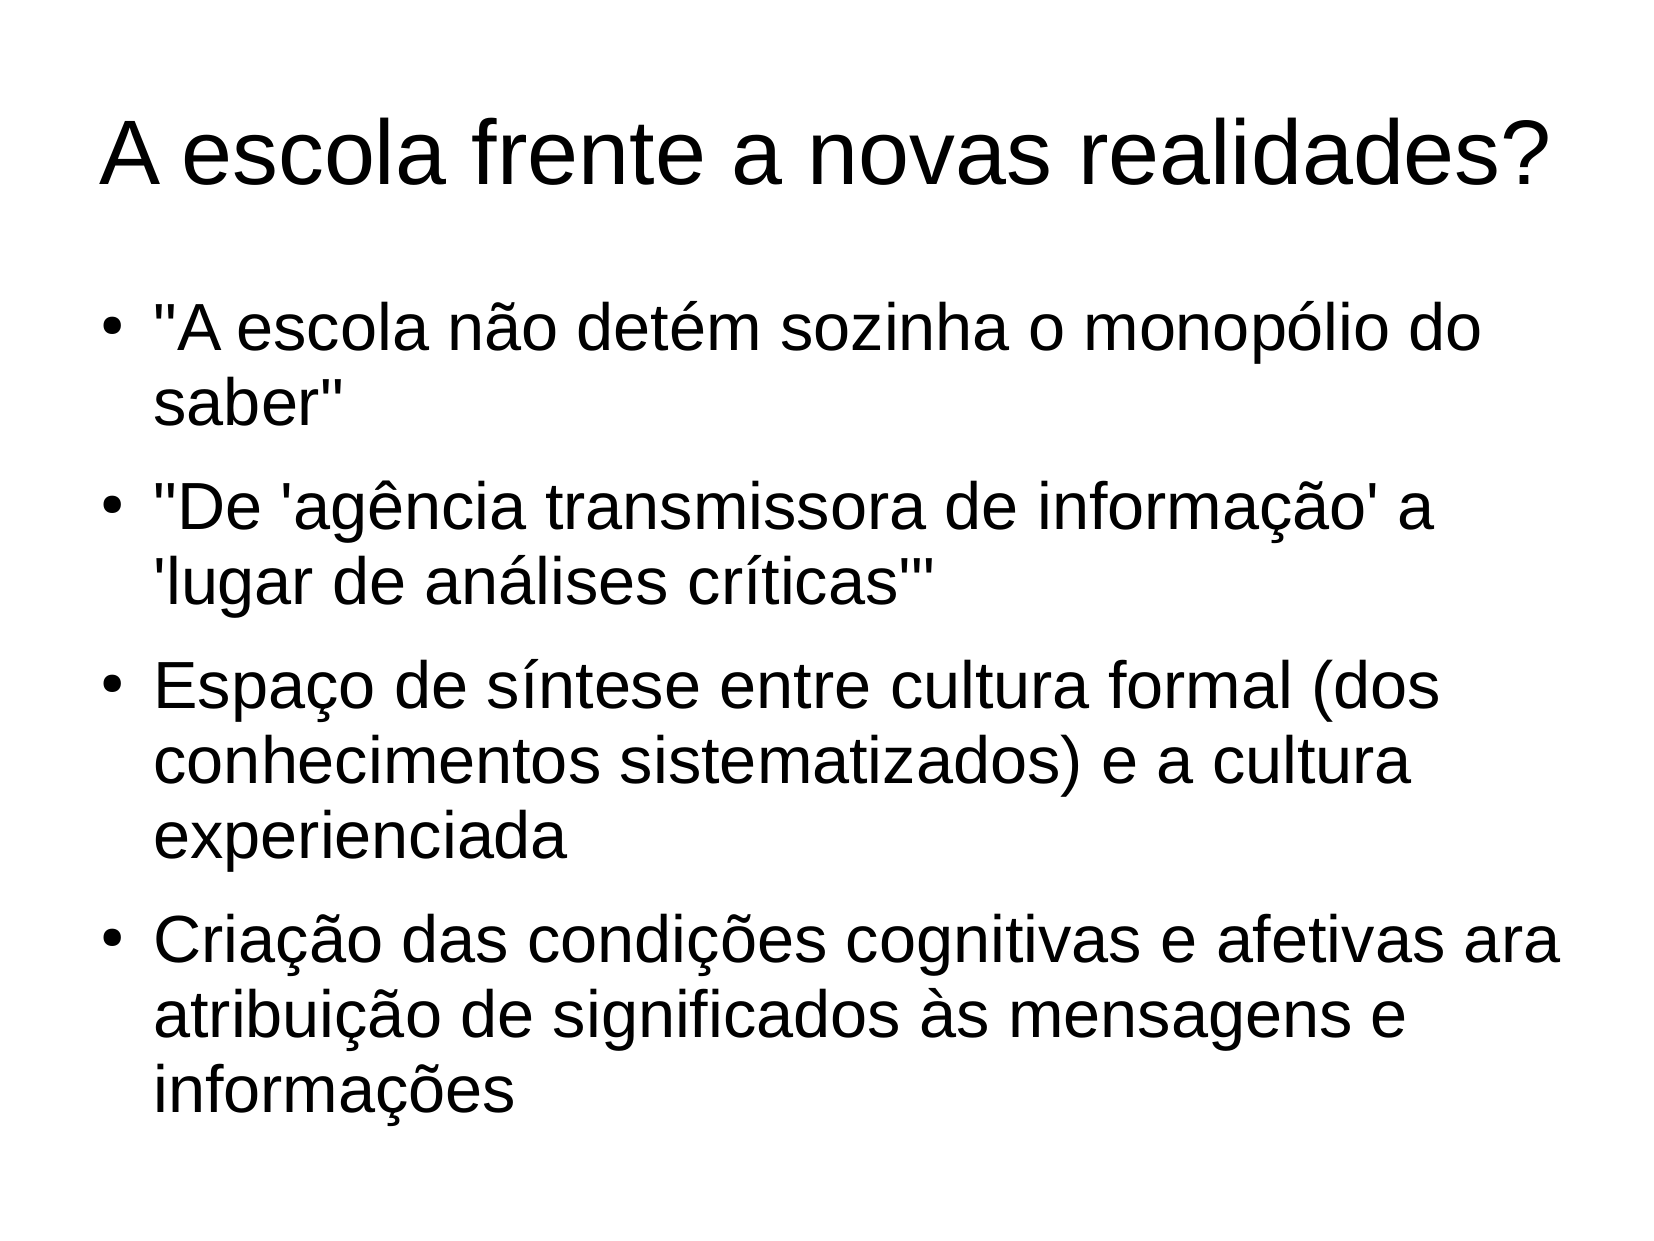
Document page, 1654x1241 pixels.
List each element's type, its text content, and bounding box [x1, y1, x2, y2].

title A escola frente a novas realidades? [82, 49, 1571, 257]
list "A escola não detém sozinha o monopólio do saber" "De 'agência transmissora de informação' a 'lugar de análises críticas'" Espaço de síntese entre cultura formal (dos conhecimentos sistematizados) e a cultura experienciada Criação das condições cognitivas e afetivas ara atribuição de significados às mensagens e informações [82, 290, 1571, 1241]
